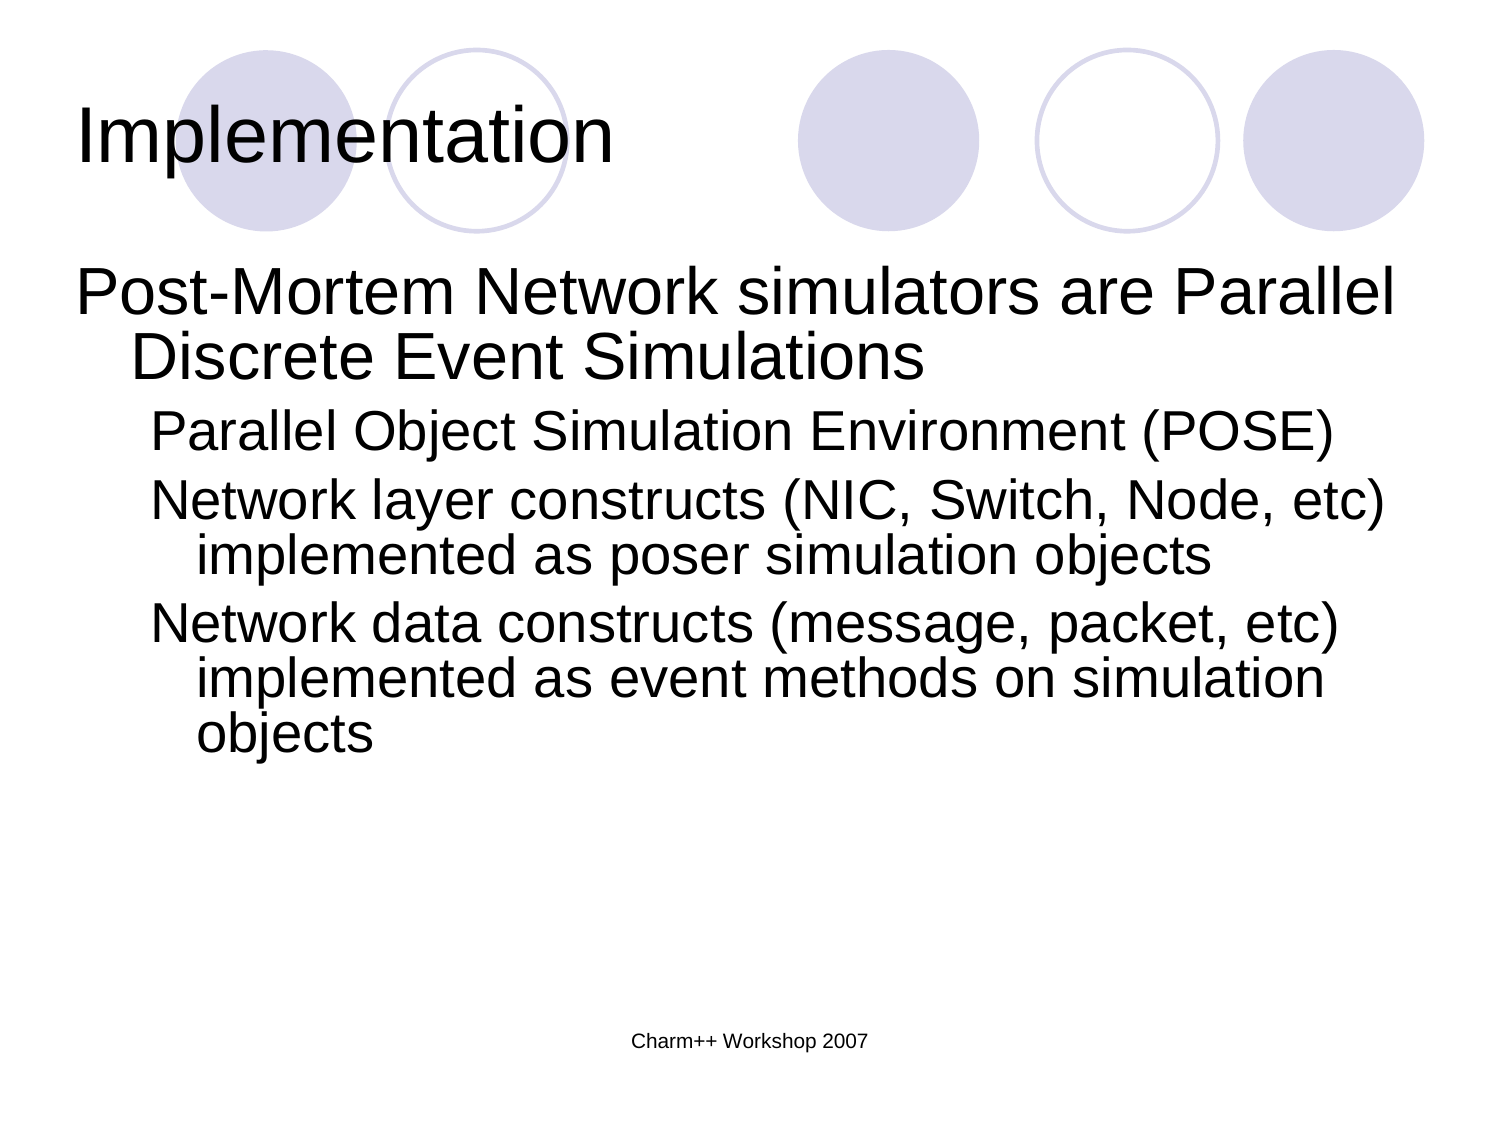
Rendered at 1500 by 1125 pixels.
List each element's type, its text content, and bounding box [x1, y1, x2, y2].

title Implementation [75, 45, 1426, 233]
list Post-Mortem Network simulators are Parallel Discrete Event Simulations Parallel Object Simulation Environment (POSE) Network layer constructs (NIC, Switch, Node, etc) implemented as poser simulation objects Network data constructs (message, packet, etc) implemented as event methods on simulation objects [75, 262, 1426, 1007]
